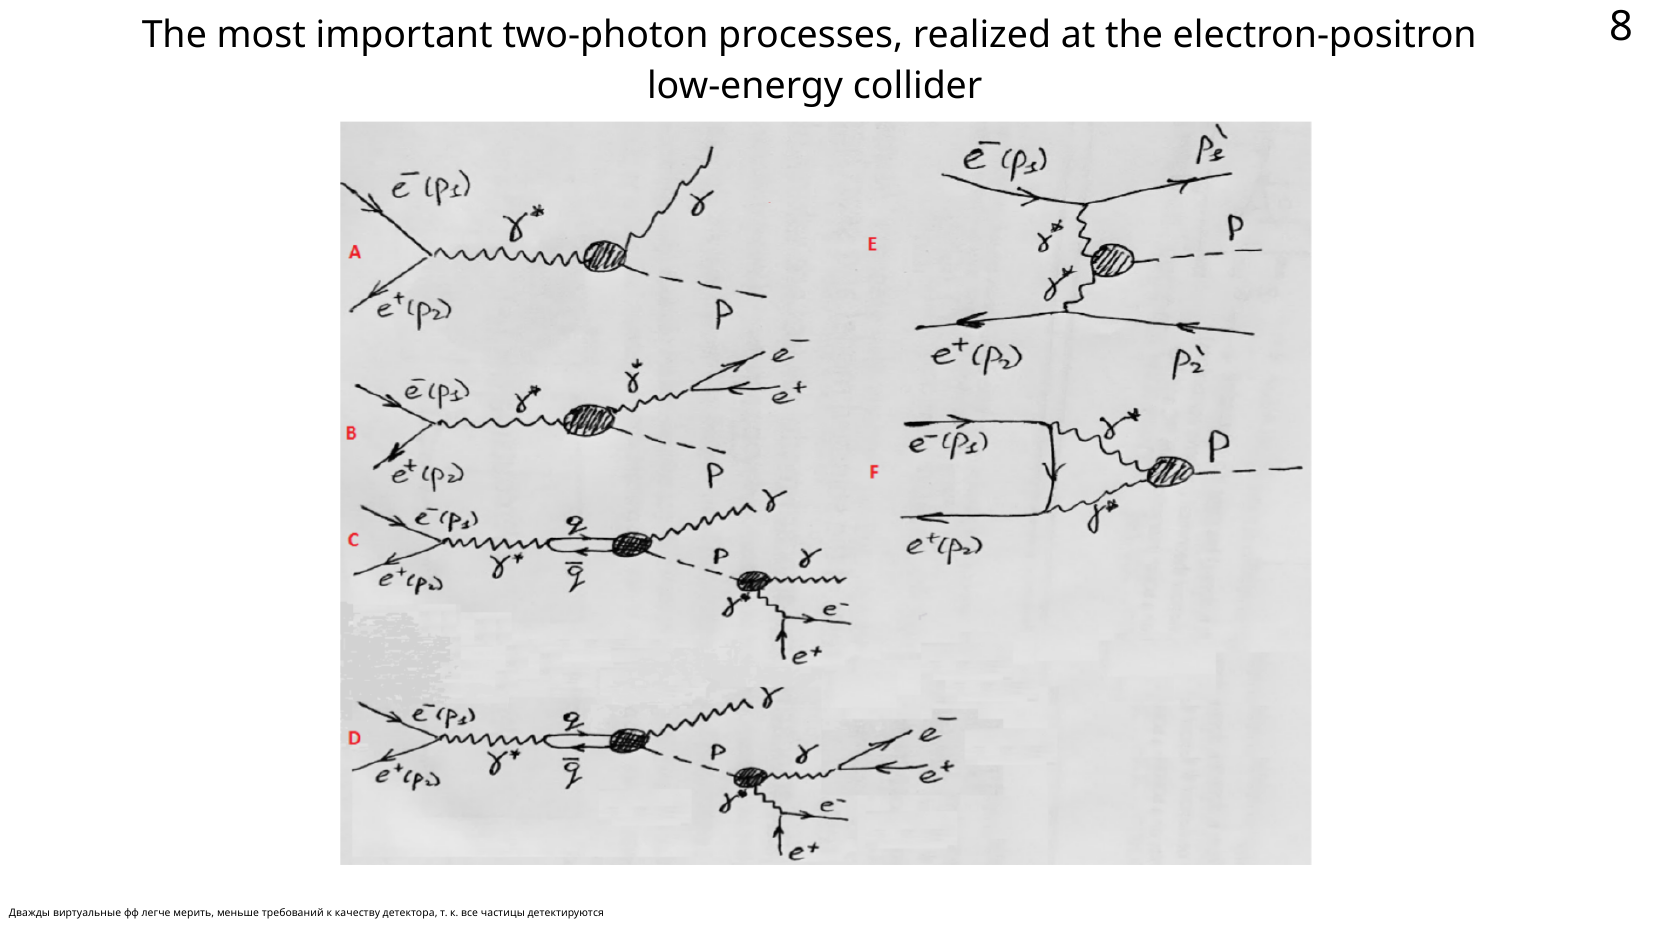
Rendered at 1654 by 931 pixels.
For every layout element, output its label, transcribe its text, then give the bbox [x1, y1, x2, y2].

text_box Дважды виртуальные фф легче мерить, меньше требований к качеству детектора, т. к. все частицы детектируются [0, 897, 1105, 931]
title The most important two-photon processes, realized at the electron-positron low-energy collider [70, 0, 1559, 137]
text_box 8 [1594, 0, 1654, 60]
picture [340, 121, 1323, 865]
